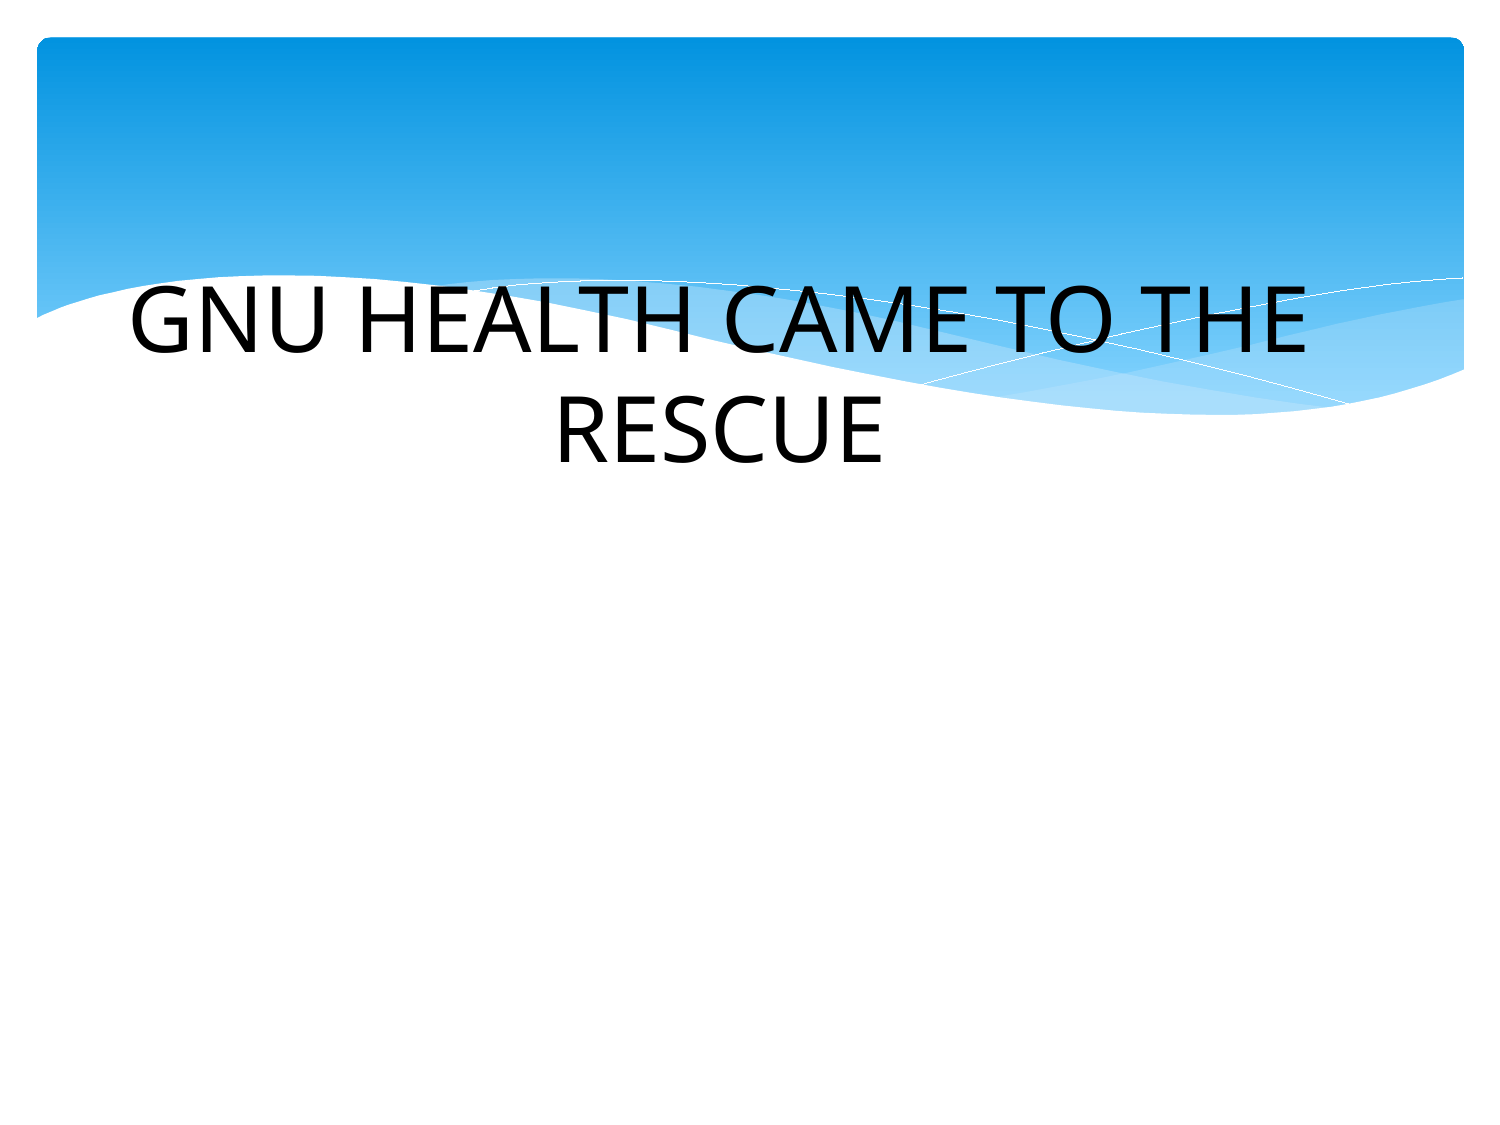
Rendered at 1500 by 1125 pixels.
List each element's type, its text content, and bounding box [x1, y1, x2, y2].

title GNU HEALTH CAME TO THE RESCUE [44, 214, 1395, 526]
